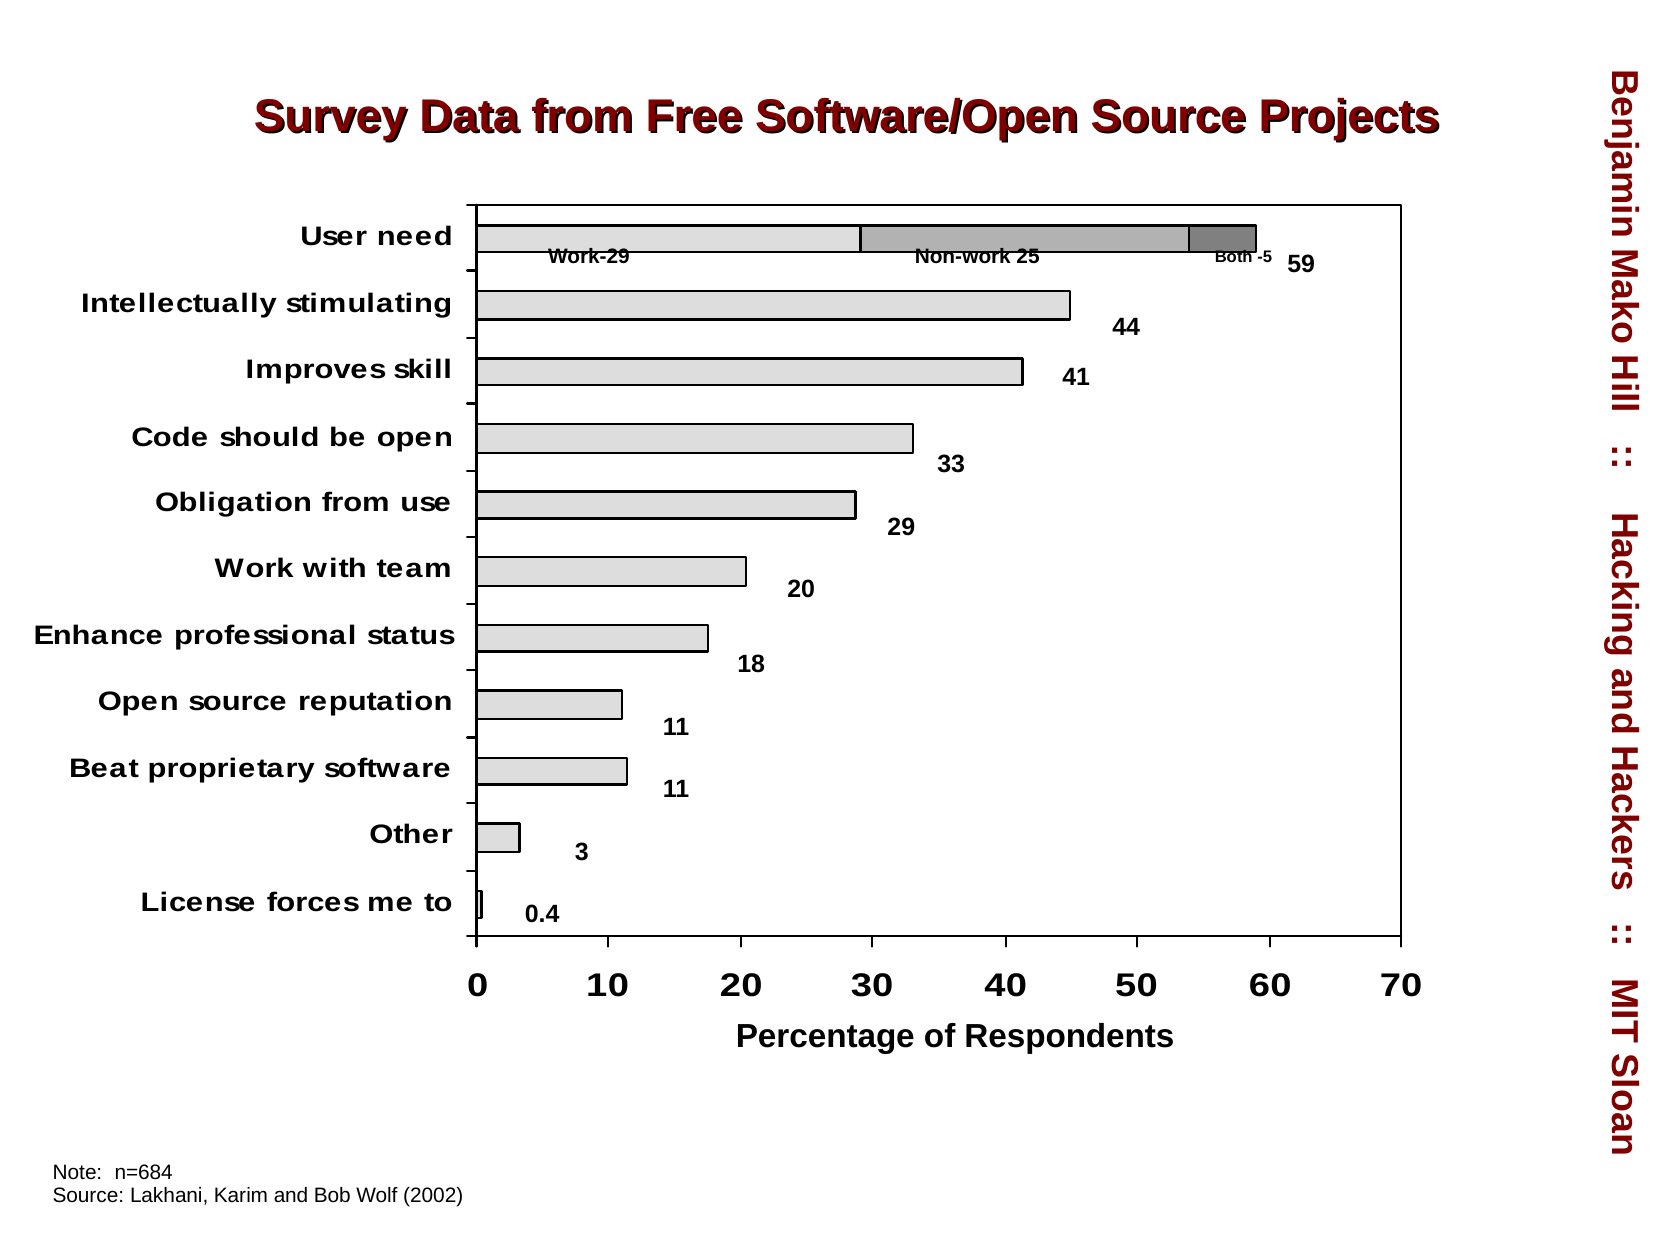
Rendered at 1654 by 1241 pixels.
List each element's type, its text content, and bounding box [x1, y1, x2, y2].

text_box 11 [662, 712, 690, 741]
text_box Percentage of Respondents [721, 1009, 1191, 1063]
text_box 44 [1112, 312, 1141, 341]
text_box 33 [937, 450, 966, 479]
text_box 11 [662, 774, 690, 804]
text_box 29 [887, 512, 936, 541]
text_box Both -5 [1199, 239, 1322, 275]
text_box Non-work 25 [899, 226, 1075, 279]
text_box 18 [737, 650, 766, 679]
text_box 0.4 [524, 900, 560, 929]
text_box 20 [787, 575, 816, 604]
text_box 59 [1287, 275, 1316, 279]
chart [16, 194, 1442, 1027]
text_box 3 [574, 837, 589, 866]
title Survey Data from Free Software/Open Source Projects [109, 81, 1585, 150]
text_box Work-29 [533, 226, 655, 279]
text_box Note: n=684 Source: Lakhani, Karim and Bob Wolf (2002) [42, 1150, 551, 1218]
text_box 41 [1062, 362, 1091, 391]
